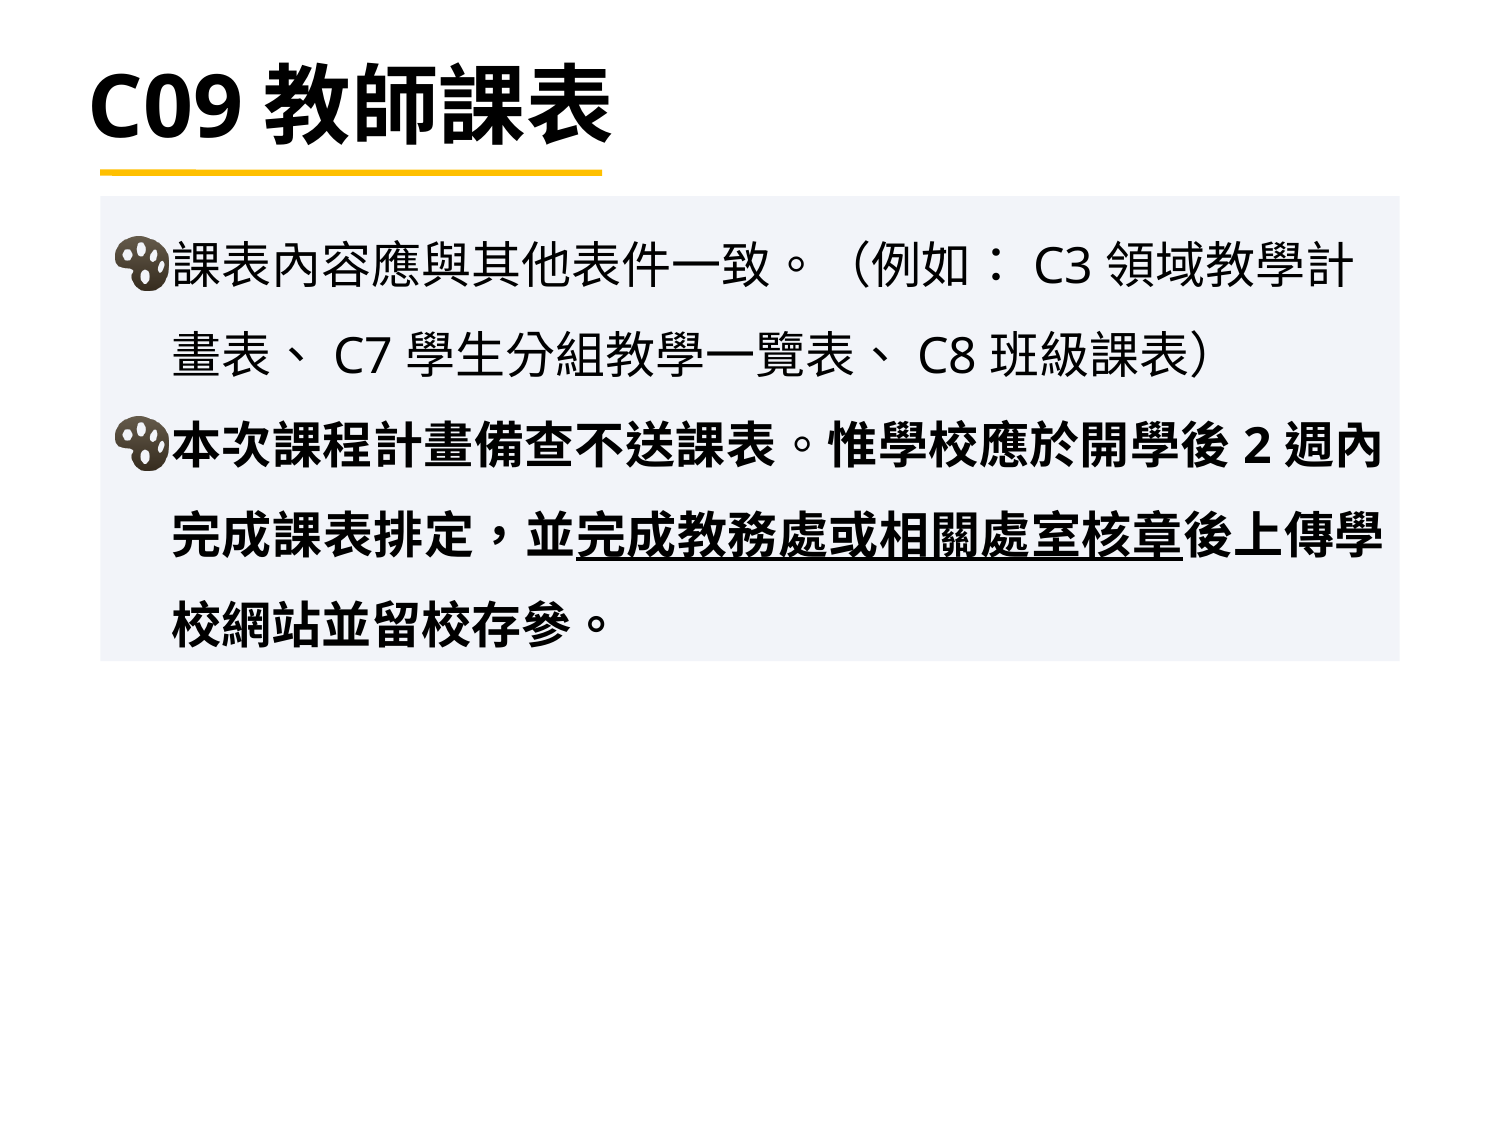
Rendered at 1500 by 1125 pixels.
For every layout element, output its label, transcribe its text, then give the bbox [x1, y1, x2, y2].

picture [115, 416, 169, 471]
text_box 課表內容應與其他表件一致。（例如：C3領域教學計畫表、C7學生分組教學一覽表、C8班級課表） 本次課程計畫備查不送課表。惟學校應於開學後2週內完成課表排定，並完成教務處或相關處室核章後上傳學校網站並留校存參。 [100, 196, 1400, 662]
text_box C09教師課表 [72, 42, 629, 163]
picture [115, 236, 169, 291]
